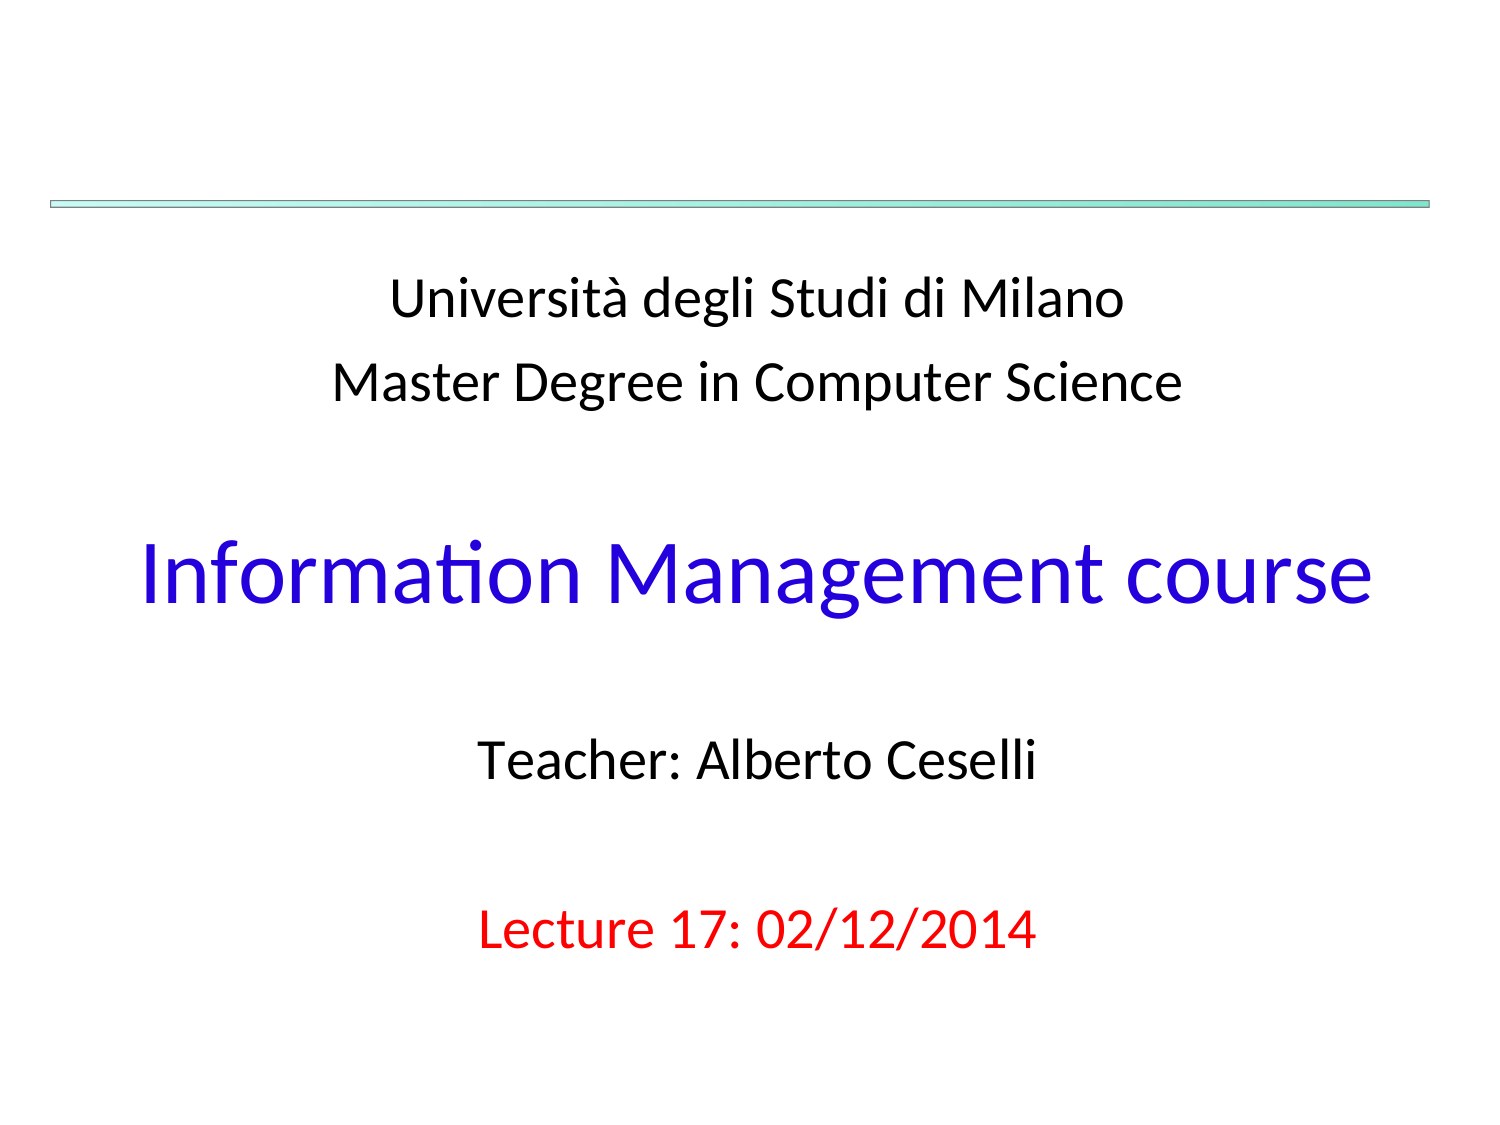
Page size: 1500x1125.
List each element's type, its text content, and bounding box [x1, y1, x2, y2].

subtitle Università degli Studi di Milano Master Degree in Computer Science Information Management course Teacher: Alberto Ceselli Lecture 17: 02/12/2014 [124, 55, 1391, 1125]
